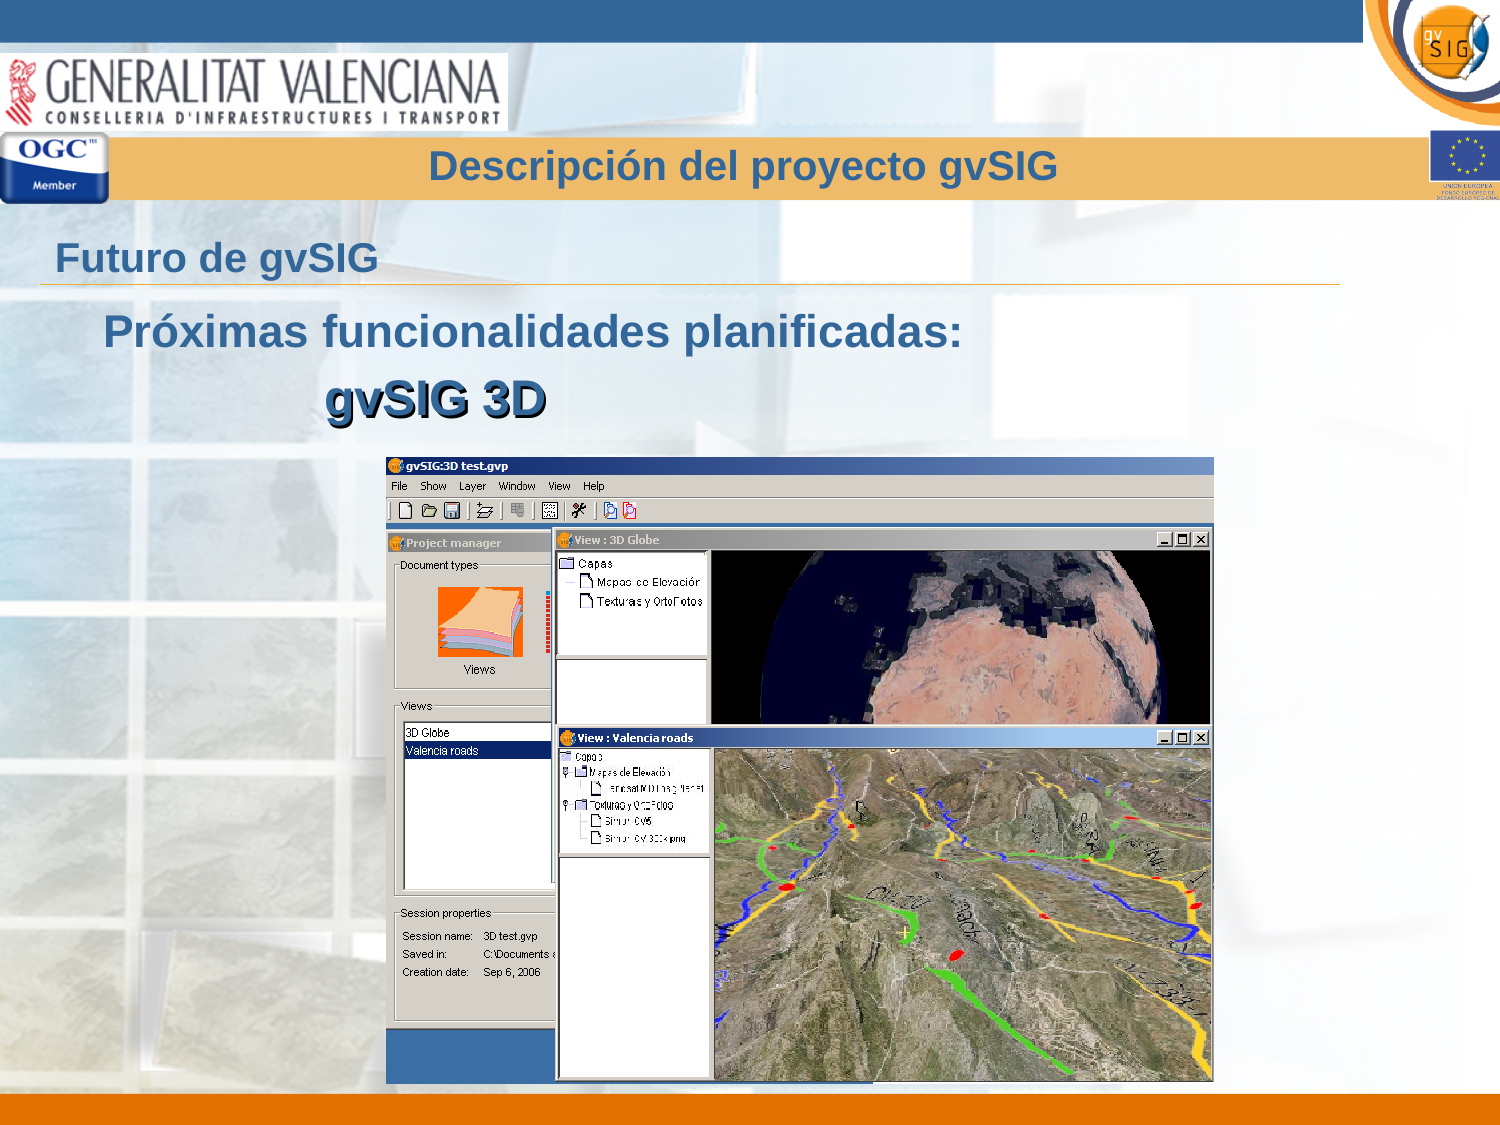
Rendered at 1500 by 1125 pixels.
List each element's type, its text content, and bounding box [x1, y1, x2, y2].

picture [386, 457, 1214, 1084]
picture [1429, 129, 1500, 200]
picture [1363, 0, 1500, 127]
text_box Futuro de gvSIG [40, 204, 691, 290]
picture [0, 53, 508, 131]
picture [0, 132, 109, 137]
text_box Descripción del proyecto gvSIG [0, 137, 1488, 203]
text_box Próximas funcionalidades planificadas: gvSIG 3D [88, 281, 1350, 435]
